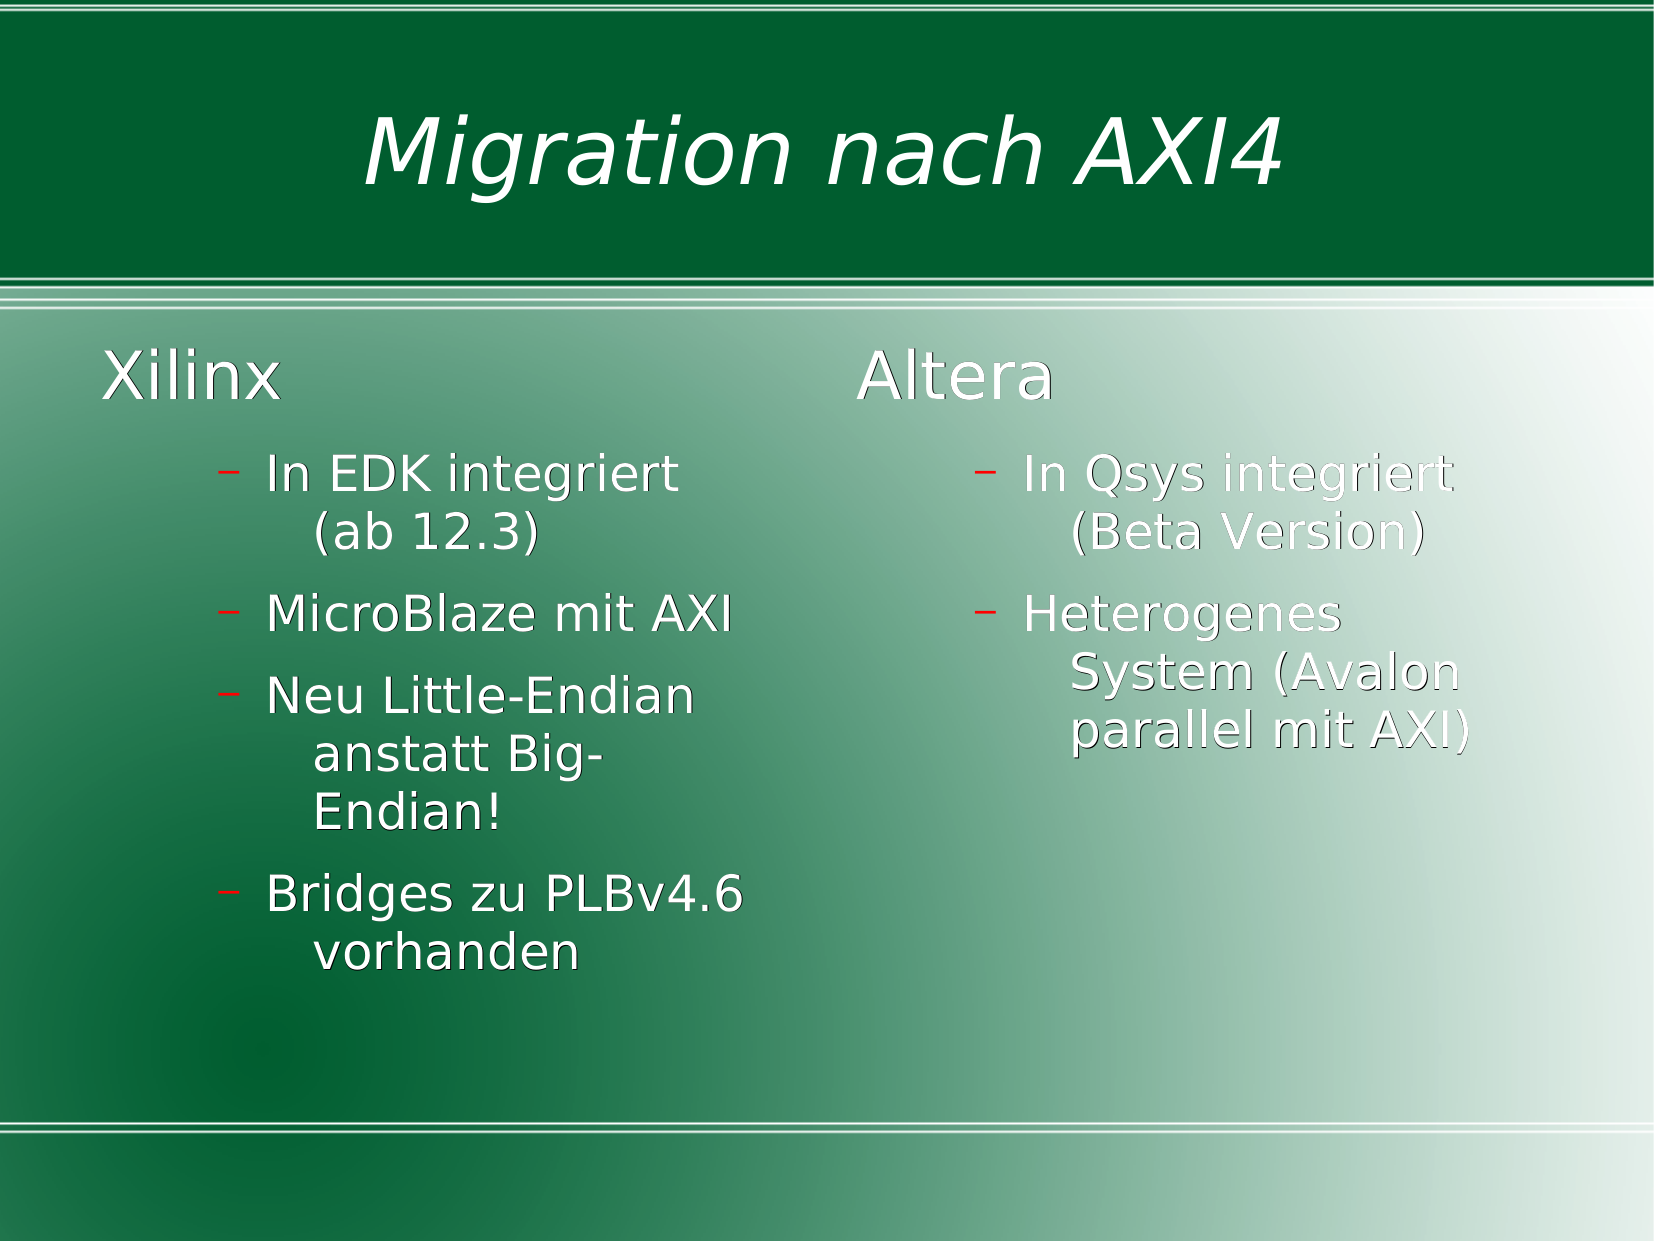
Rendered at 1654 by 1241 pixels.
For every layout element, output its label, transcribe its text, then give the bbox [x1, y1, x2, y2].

picture [0, 0, 1654, 1241]
title Migration nach AXI4 [82, 49, 1571, 257]
list Xilinx In EDK integriert (ab 12.3) MicroBlaze mit AXI Neu Little-Endian anstatt Big-Endian! Bridges zu PLBv4.6 vorhanden [29, 337, 756, 1241]
list Altera In Qsys integriert (Beta Version) Heterogenes System (Avalon parallel mit AXI) [786, 337, 1513, 1241]
